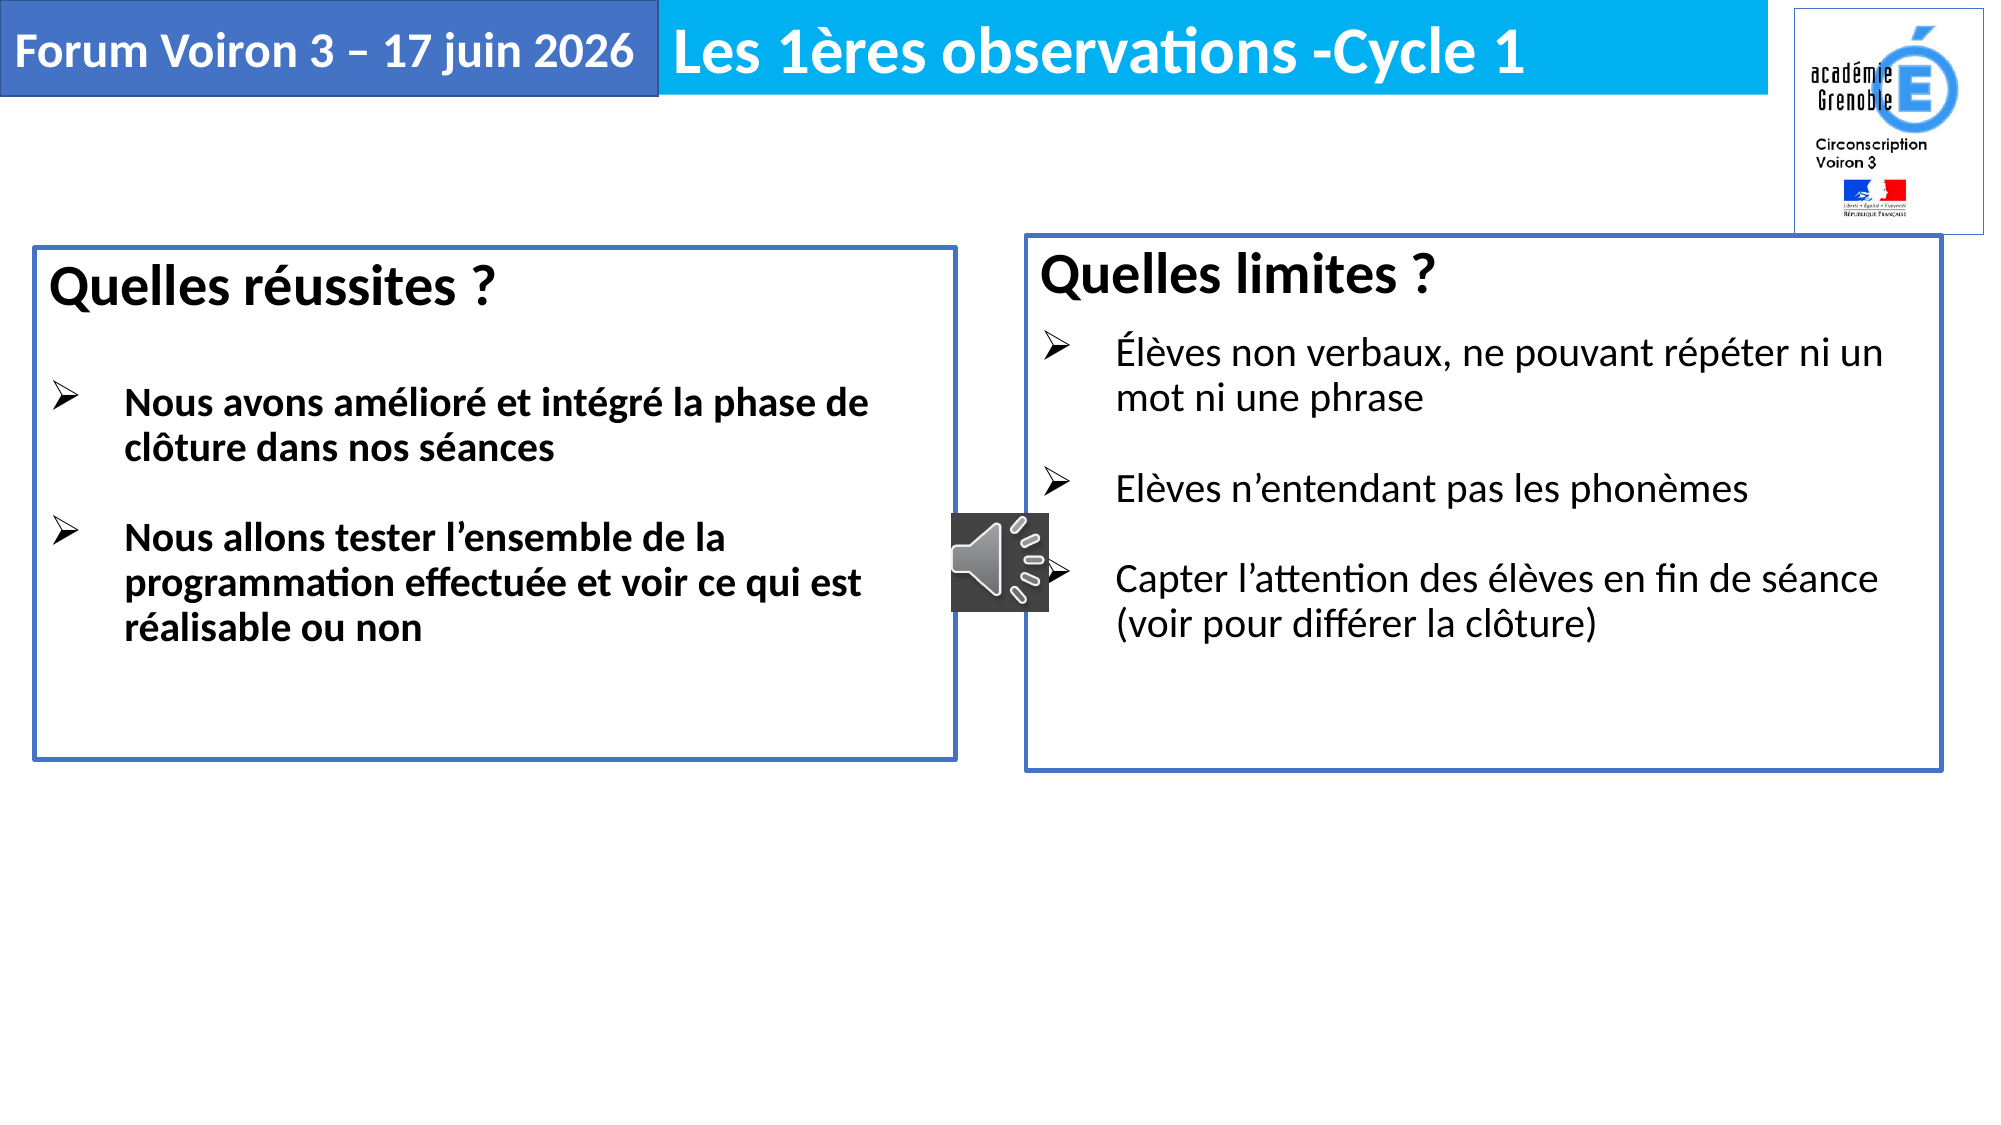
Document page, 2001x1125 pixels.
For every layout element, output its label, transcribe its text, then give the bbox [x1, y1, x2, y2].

text_box Forum Voiron 3 – 17 juin 2026 [0, 0, 659, 96]
text_box Quelles réussites ? Nous avons amélioré et intégré la phase de clôture dans nos séances Nous allons tester l’ensemble de la programmation effectuée et voir ce qui est réalisable ou non [34, 247, 956, 760]
picture [950, 512, 1050, 613]
text_box Quelles limites ? Élèves non verbaux, ne pouvant répéter ni un mot ni une phrase Elèves n’entendant pas les phonèmes Capter l’attention des élèves en fin de séance (voir pour différer la clôture) [1025, 235, 1942, 771]
text_box Les 1ères observations -Cycle 1 [659, 0, 1768, 95]
picture [1794, 8, 1984, 235]
